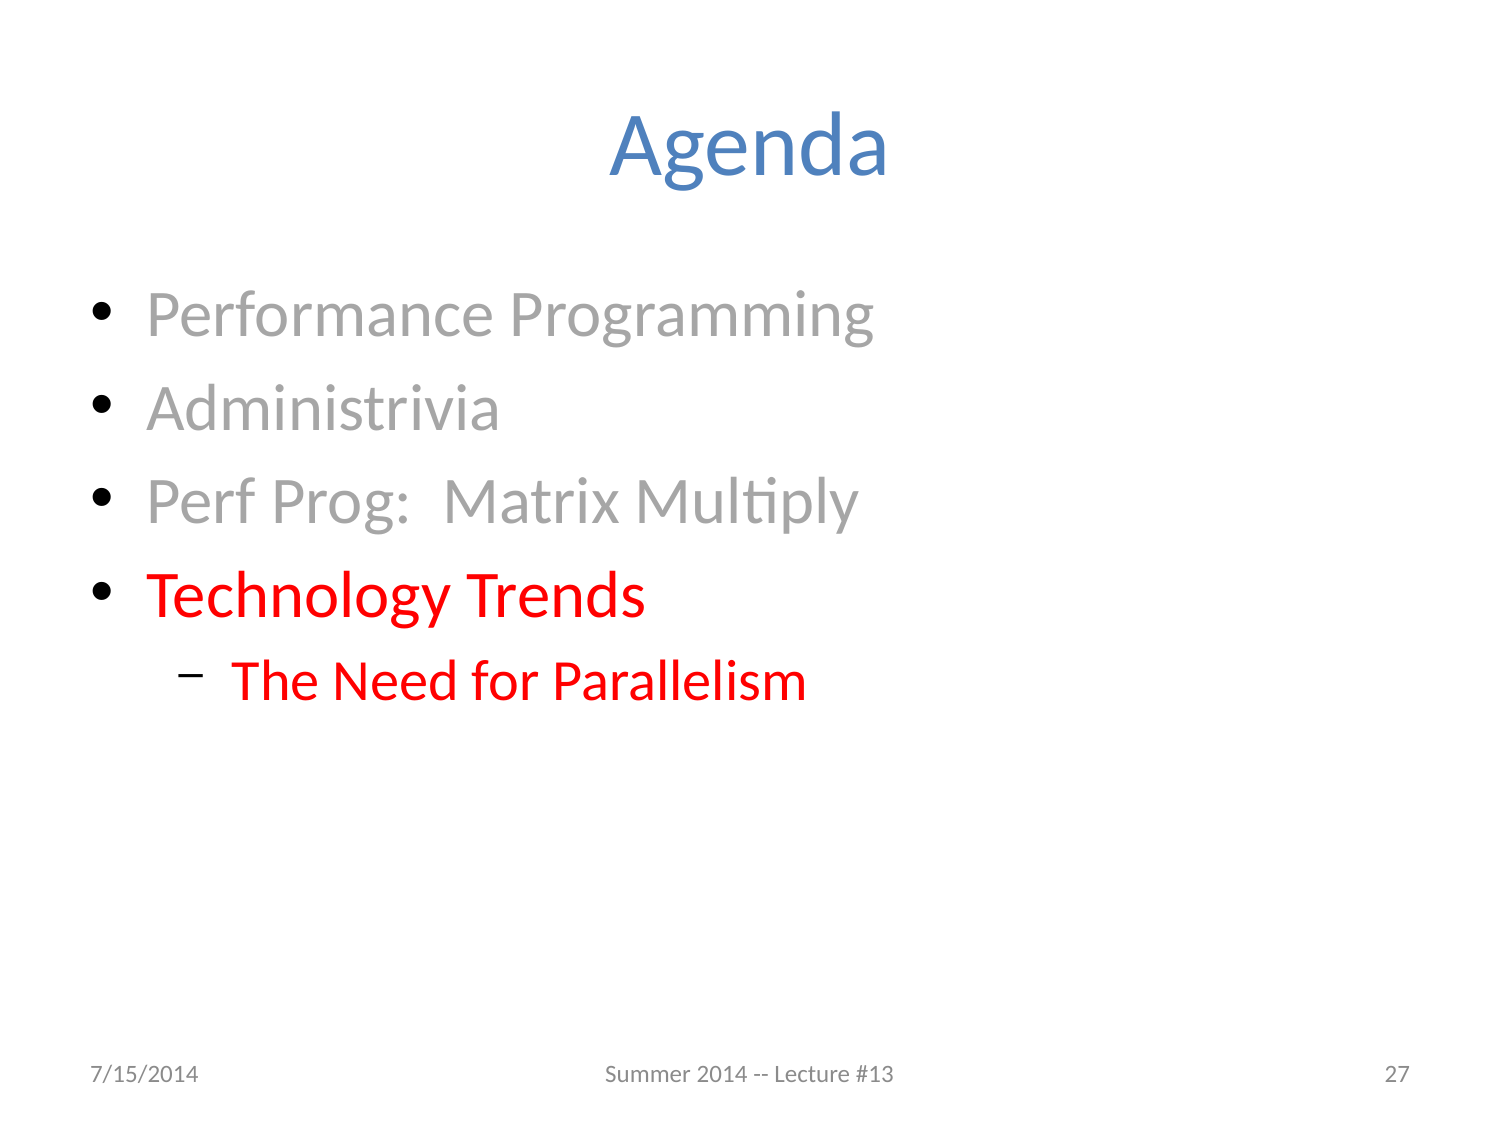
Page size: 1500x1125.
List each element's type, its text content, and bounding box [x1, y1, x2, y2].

slide_number 7/15/2014 [75, 1042, 425, 1103]
list Performance Programming Administrivia Perf Prog: Matrix Multiply Technology Trends The Need for Parallelism [75, 262, 1425, 1073]
footer Summer 2014 -- Lecture #13 [512, 1042, 988, 1103]
slide_number <number> [1074, 1042, 1425, 1103]
title Agenda [75, 45, 1425, 233]
